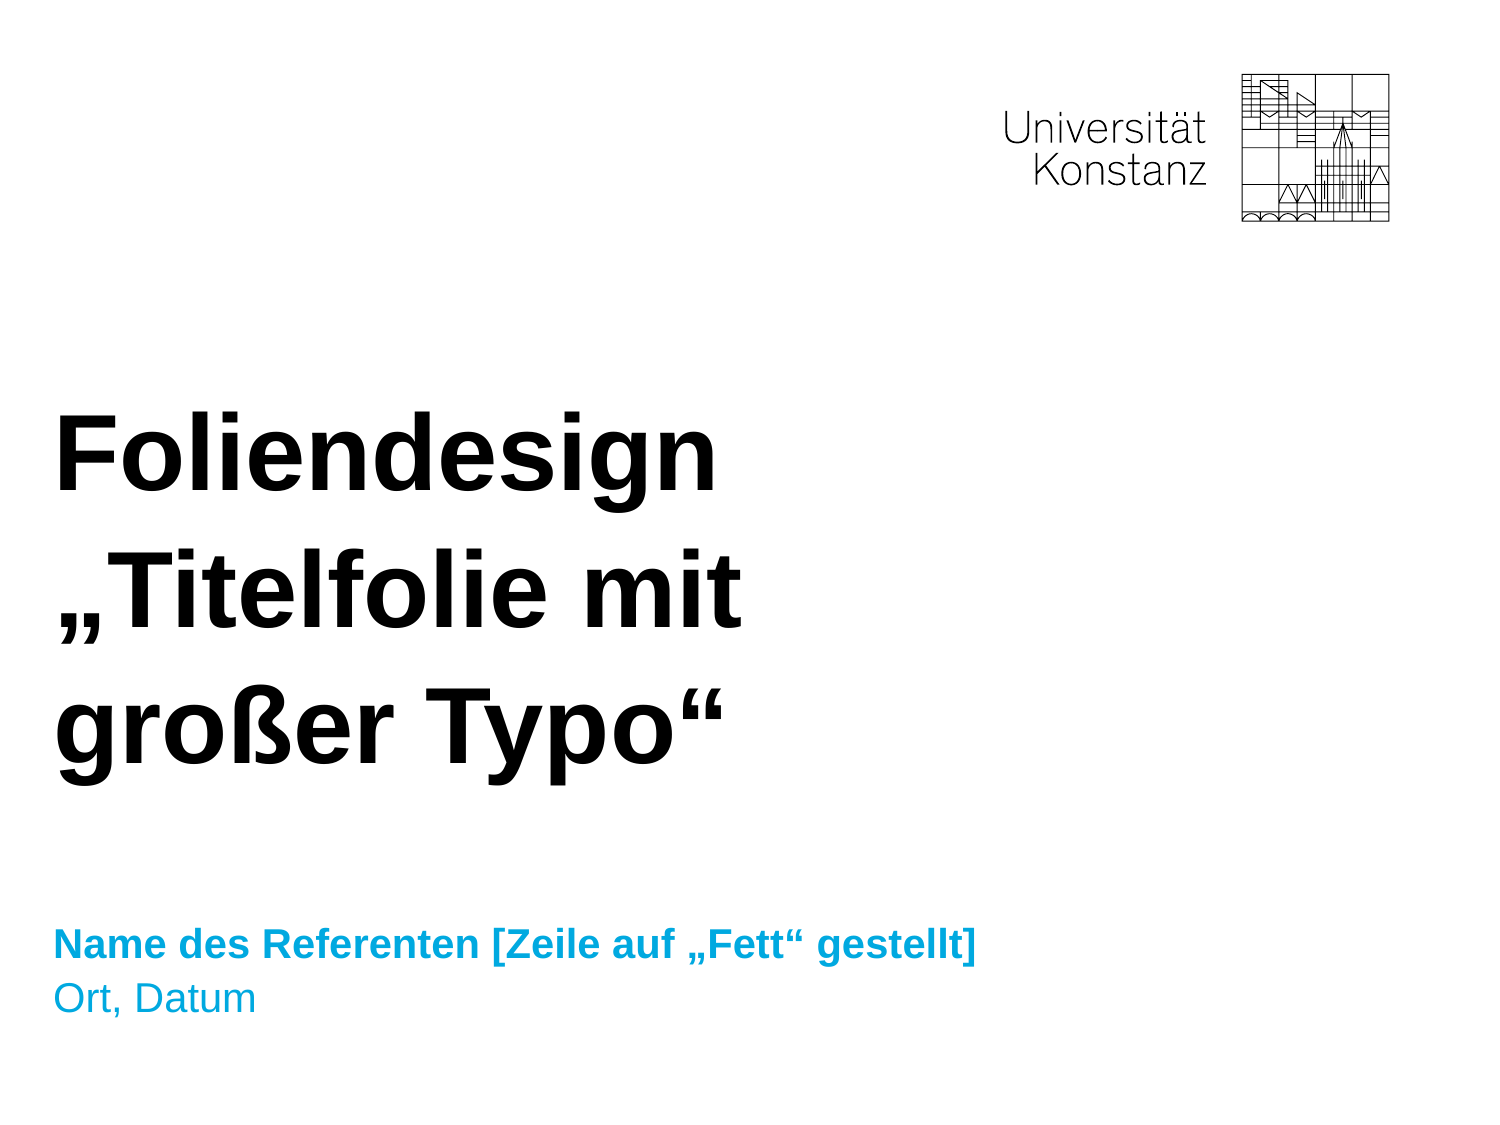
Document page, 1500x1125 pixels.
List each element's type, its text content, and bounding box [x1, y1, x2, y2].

title Foliendesign „Titelfolie mit großer Typo“ [53, 325, 1093, 787]
list Name des Referenten [Zeile auf „Fett“ gestellt] Ort, Datum [53, 844, 1093, 1022]
